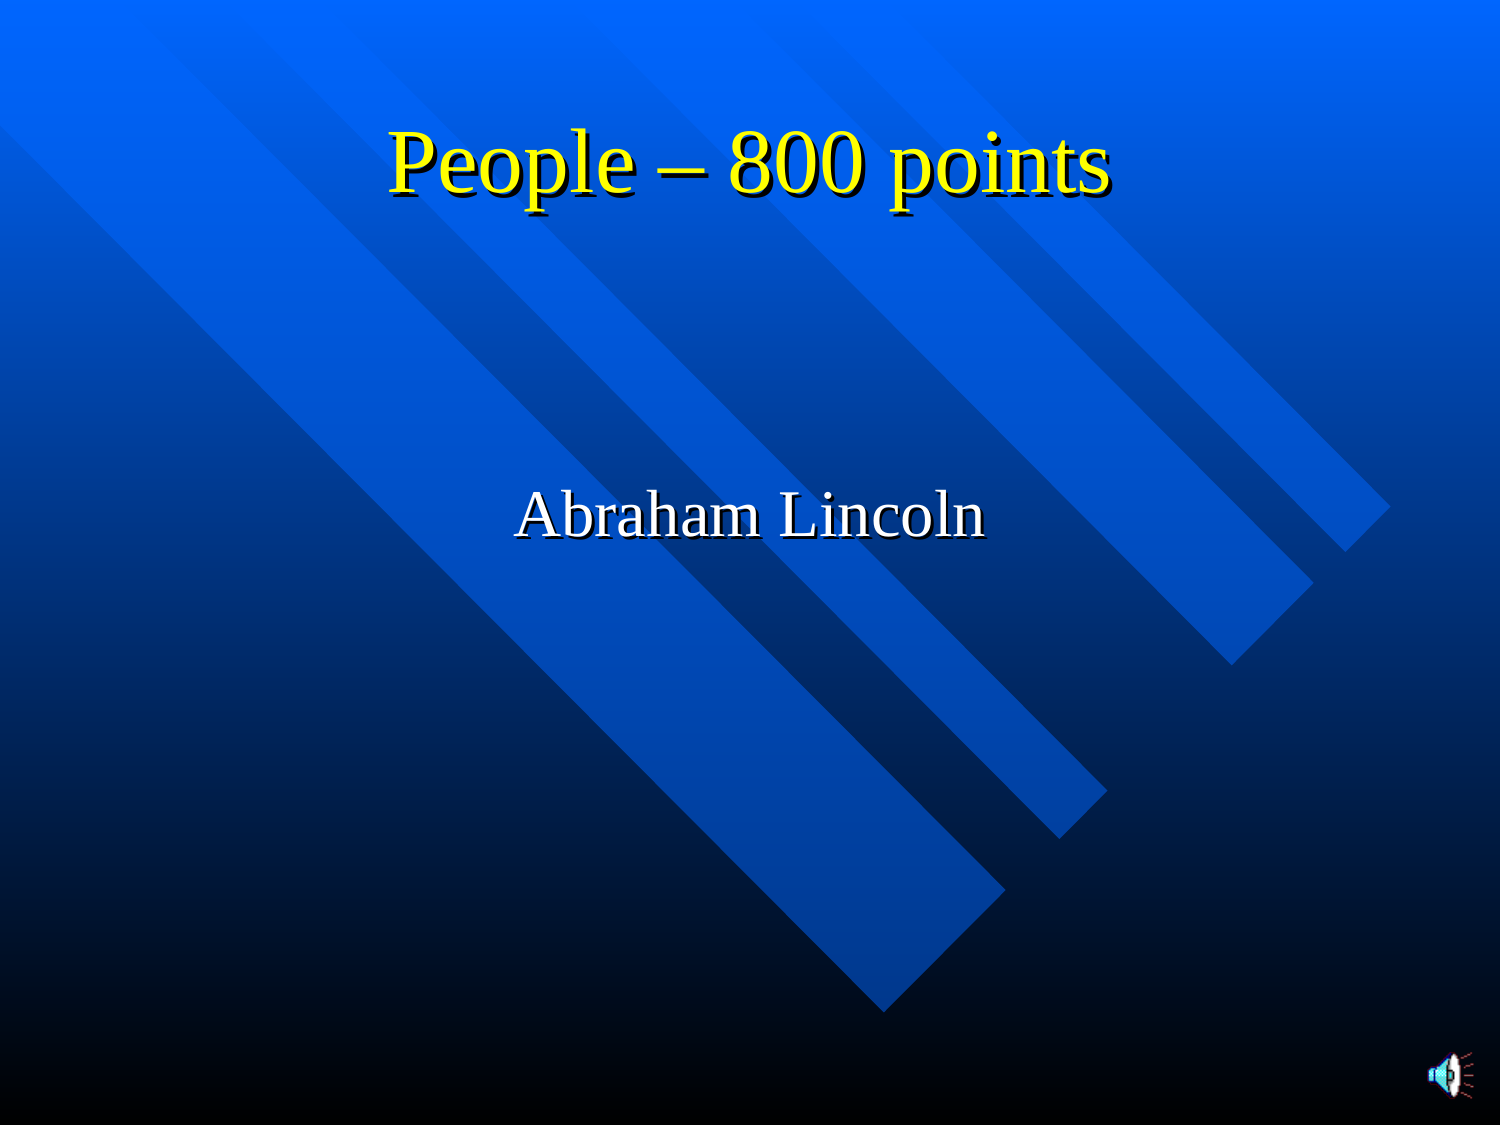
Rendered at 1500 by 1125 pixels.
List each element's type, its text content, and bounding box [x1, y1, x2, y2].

picture [1426, 1051, 1477, 1102]
title People – 800 points [112, 62, 1388, 250]
subtitle Abraham Lincoln [225, 462, 1276, 751]
